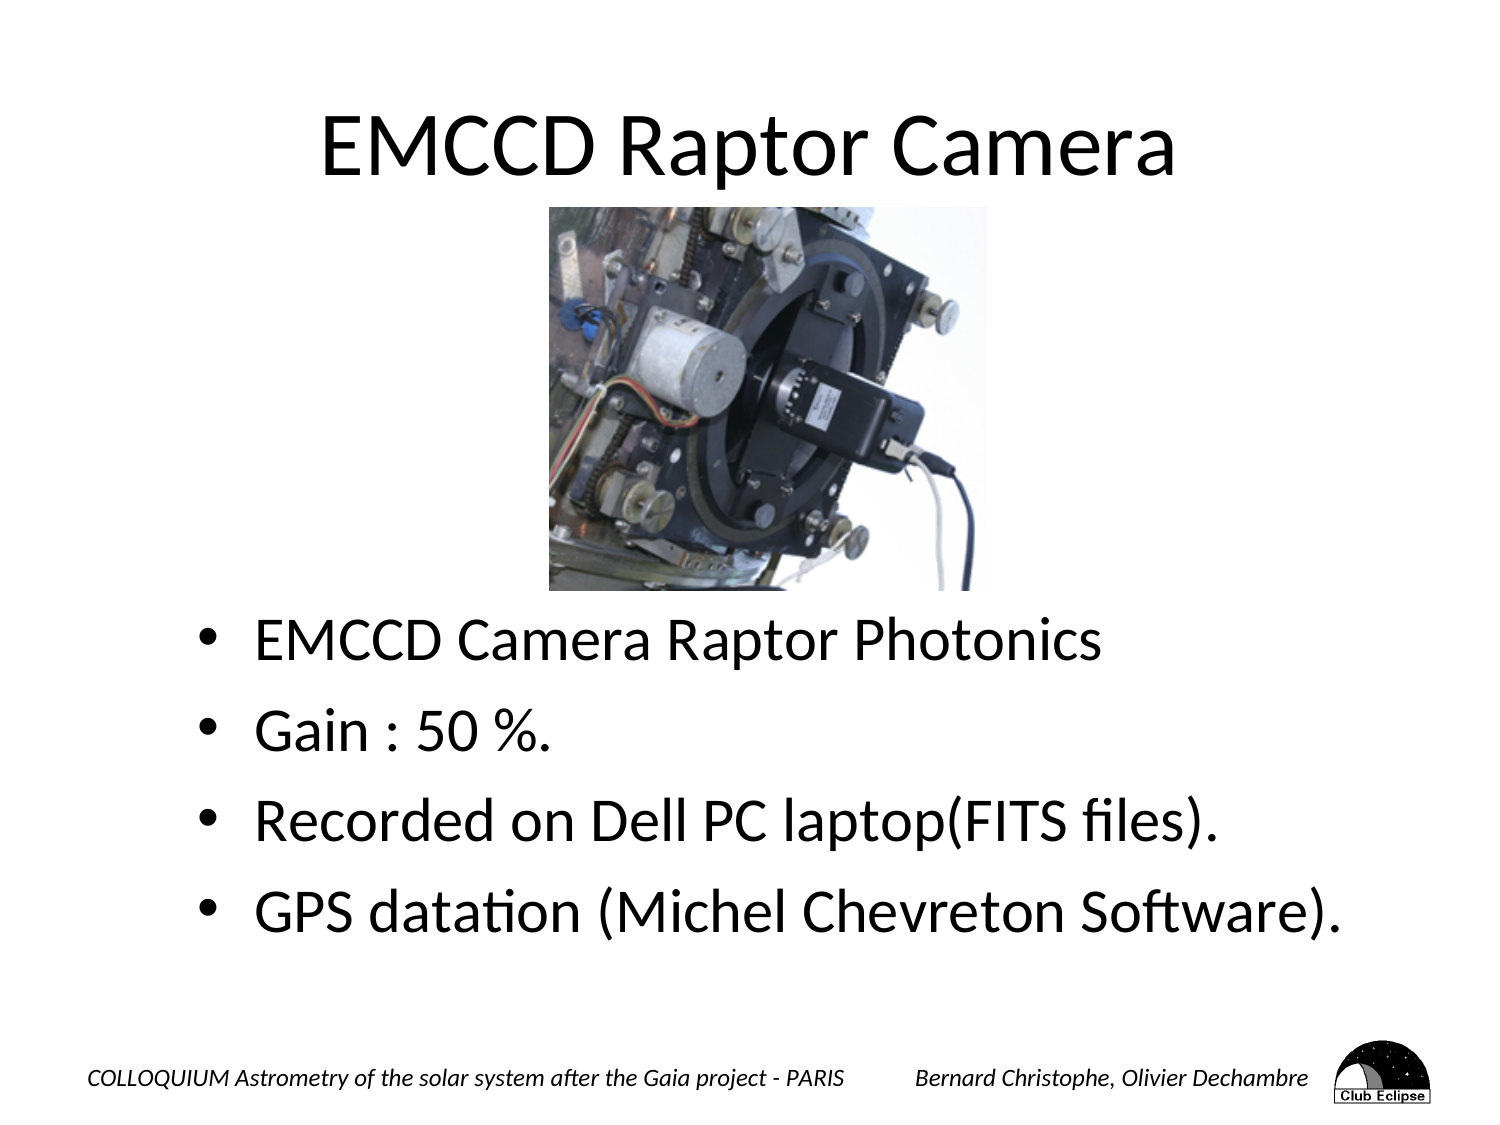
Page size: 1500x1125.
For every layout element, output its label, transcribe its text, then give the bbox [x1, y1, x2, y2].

text_box Bernard Christophe, Olivier Dechambre [887, 1046, 1325, 1107]
picture [1328, 1035, 1436, 1108]
text_box COLLOQUIUM Astrometry of the solar system after the Gaia project - PARIS [64, 1046, 869, 1107]
list EMCCD Camera Raptor Photonics Gain : 50 %. Recorded on Dell PC laptop(FITS files). GPS datation (Michel Chevreton Software). [183, 590, 1388, 1010]
picture [549, 207, 987, 591]
title EMCCD Raptor Camera [75, 45, 1426, 233]
